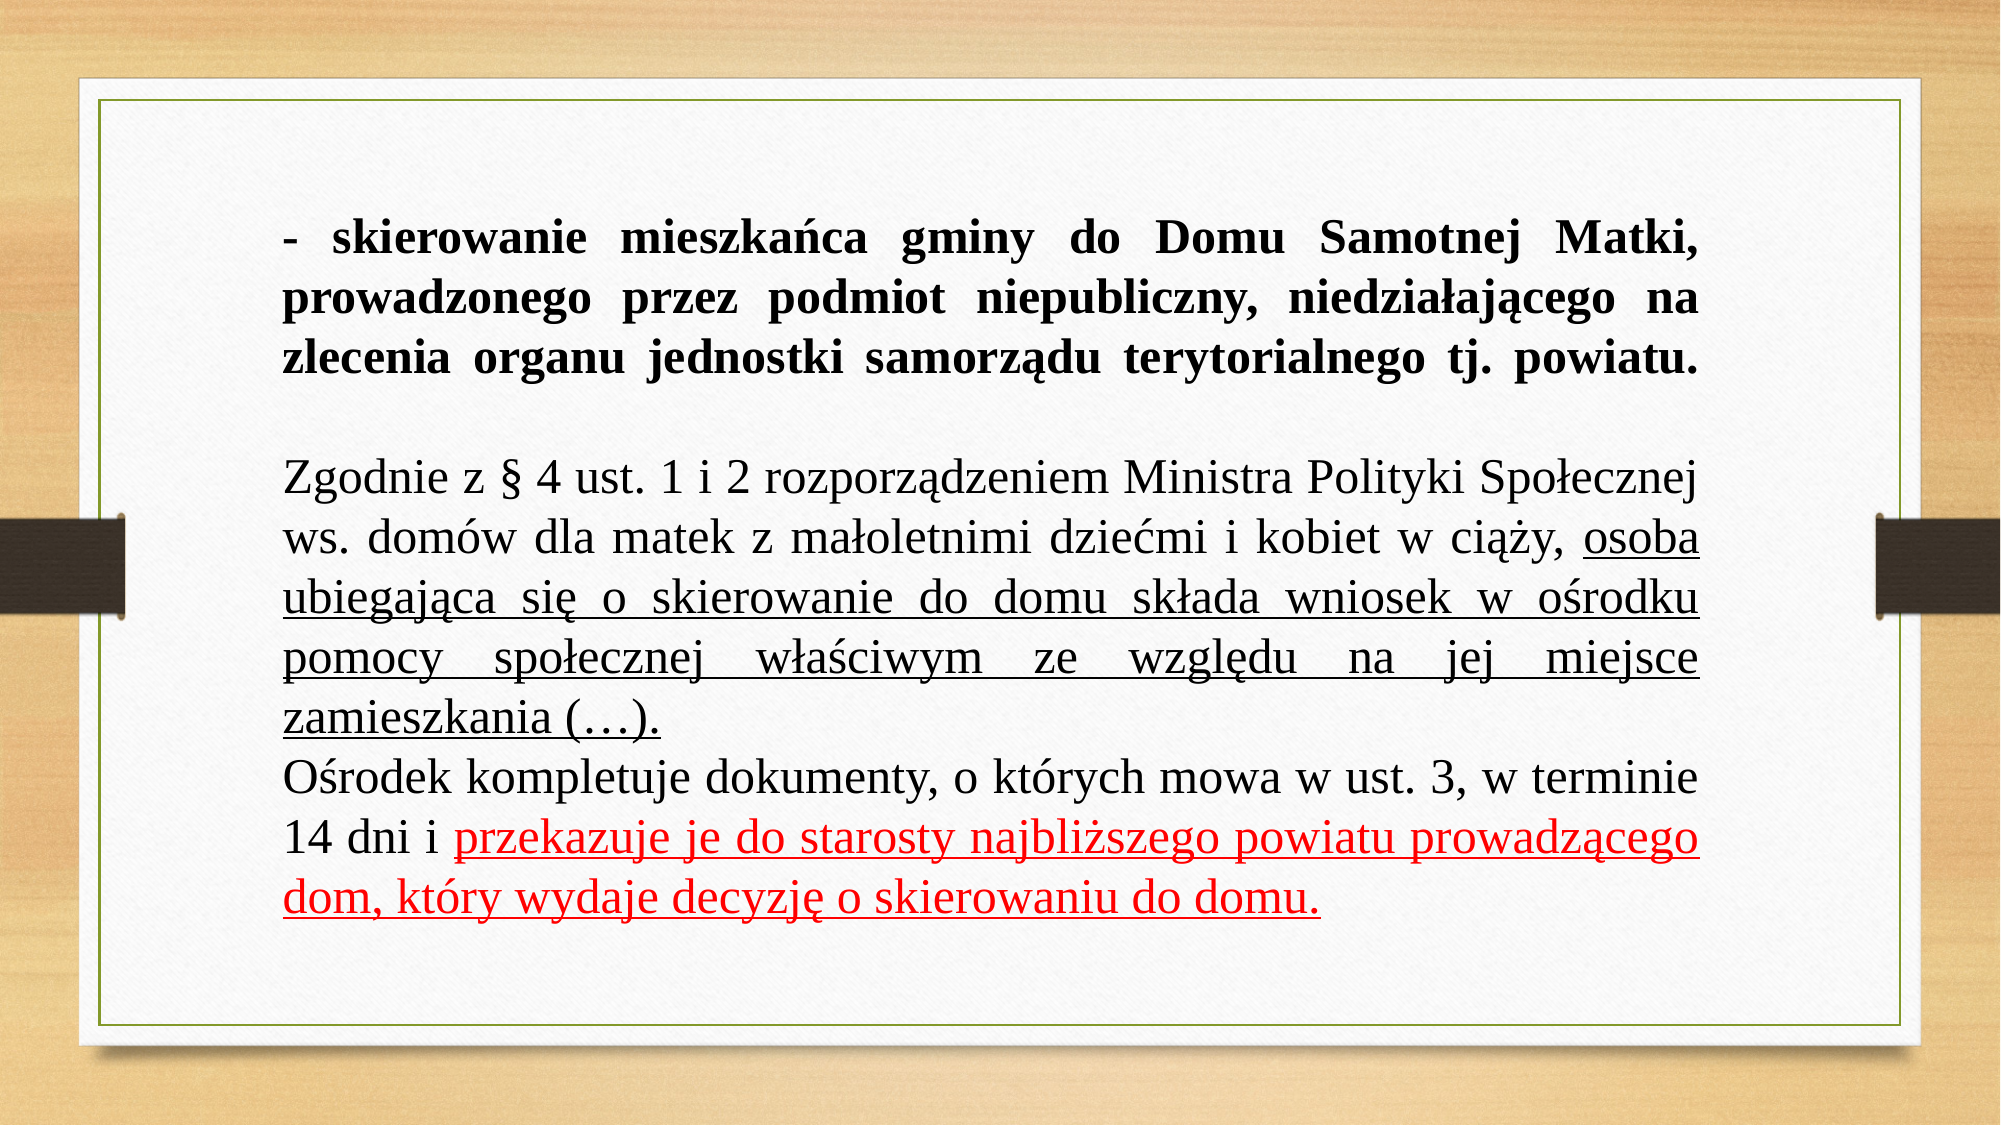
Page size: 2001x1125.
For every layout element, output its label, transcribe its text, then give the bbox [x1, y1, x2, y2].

text_box - skierowanie mieszkańca gminy do Domu Samotnej Matki, prowadzonego przez podmiot niepubliczny, niedziałającego na zlecenia organu jednostki samorządu terytorialnego tj. powiatu. Zgodnie z § 4 ust. 1 i 2 rozporządzeniem Ministra Polityki Społecznej ws. domów dla matek z małoletnimi dziećmi i kobiet w ciąży, osoba ubiegająca się o skierowanie do domu składa wniosek w ośrodku pomocy społecznej właściwym ze względu na jej miejsce zamieszkania (…). Ośrodek kompletuje dokumenty, o których mowa w ust. 3, w terminie 14 dni i przekazuje je do starosty najbliższego powiatu prowadzącego dom, który wydaje decyzję o skierowaniu do domu. [268, 196, 1721, 991]
